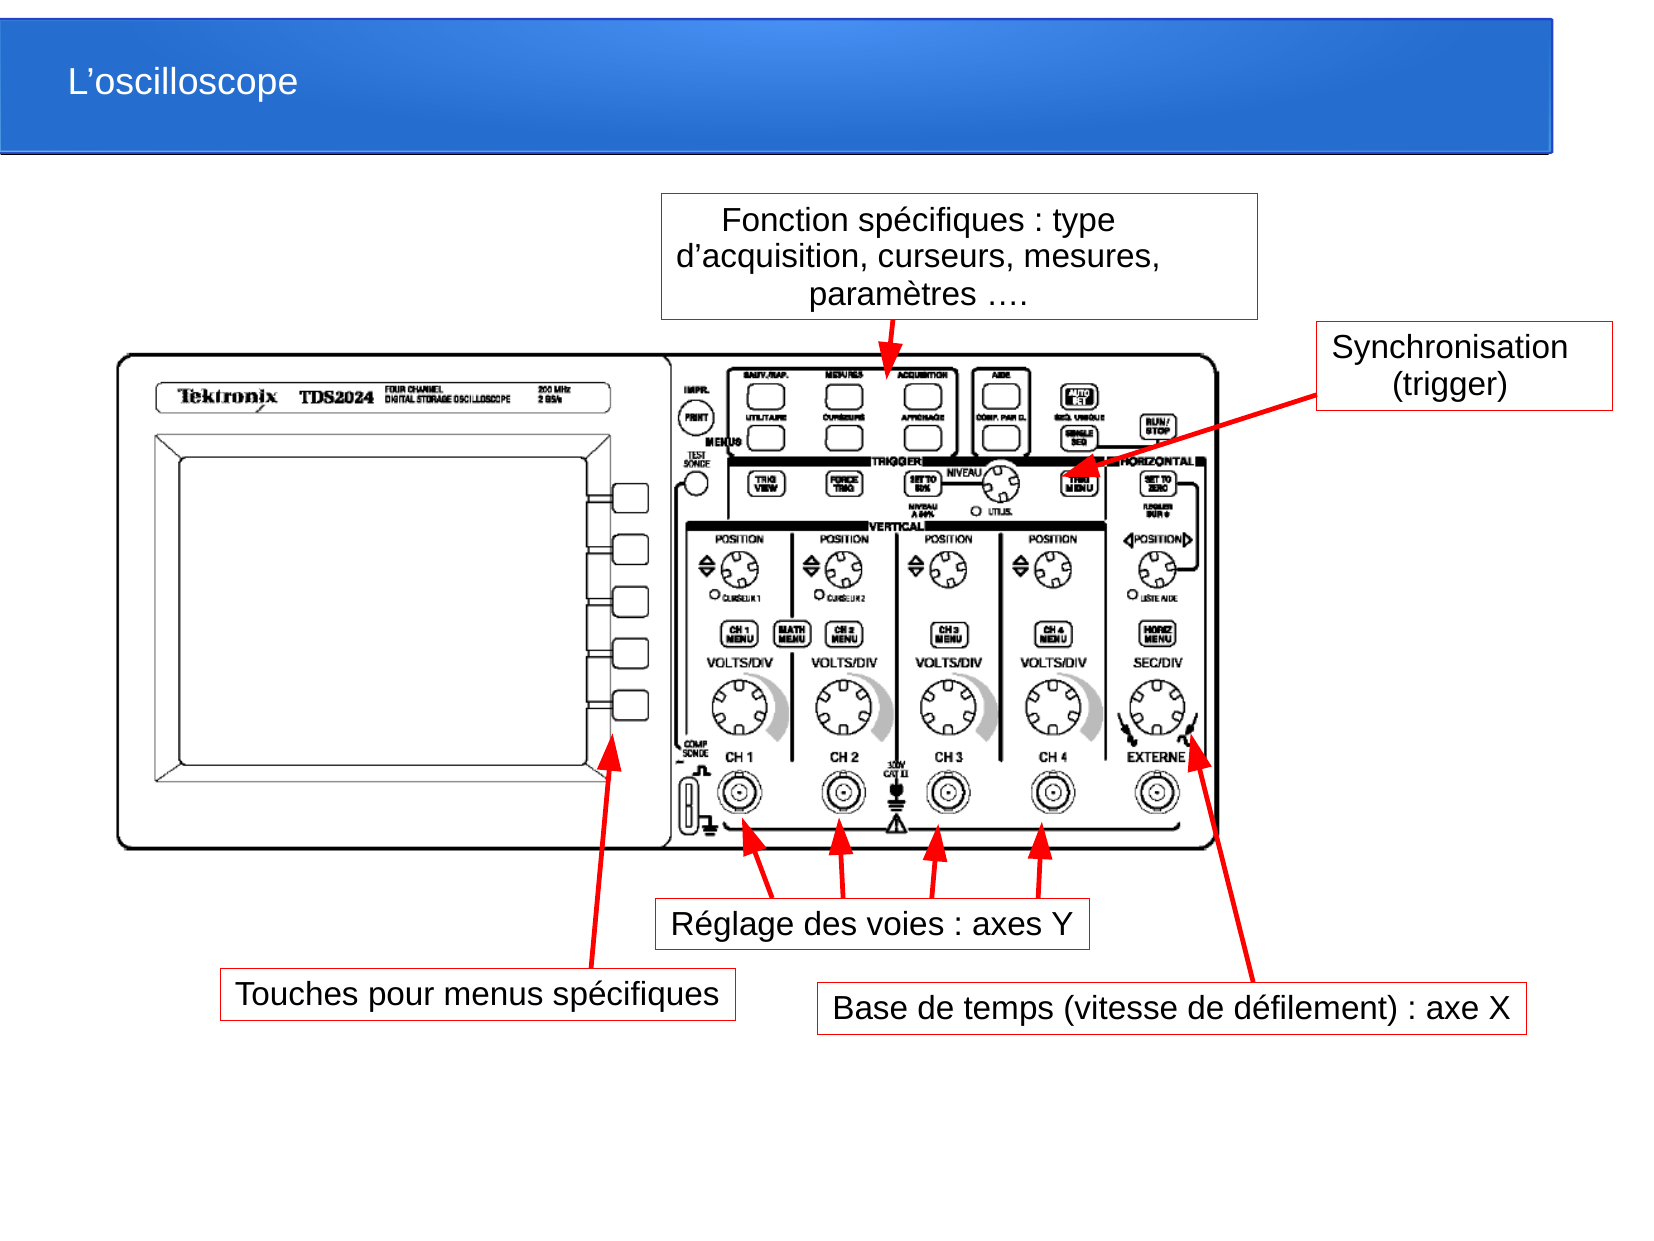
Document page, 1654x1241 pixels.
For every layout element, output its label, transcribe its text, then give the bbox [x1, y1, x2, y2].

text_box Fonction spécifiques : type d’acquisition, curseurs, mesures, paramètres …. [661, 193, 1258, 320]
text_box Touches pour menus spécifiques [220, 968, 736, 1021]
picture [109, 348, 1232, 862]
text_box L’oscilloscope [53, 53, 562, 111]
text_box Base de temps (vitesse de défilement) : axe X [817, 982, 1527, 1035]
text_box Synchronisation (trigger) [1316, 321, 1613, 411]
text_box Réglage des voies : axes Y [655, 898, 1090, 950]
